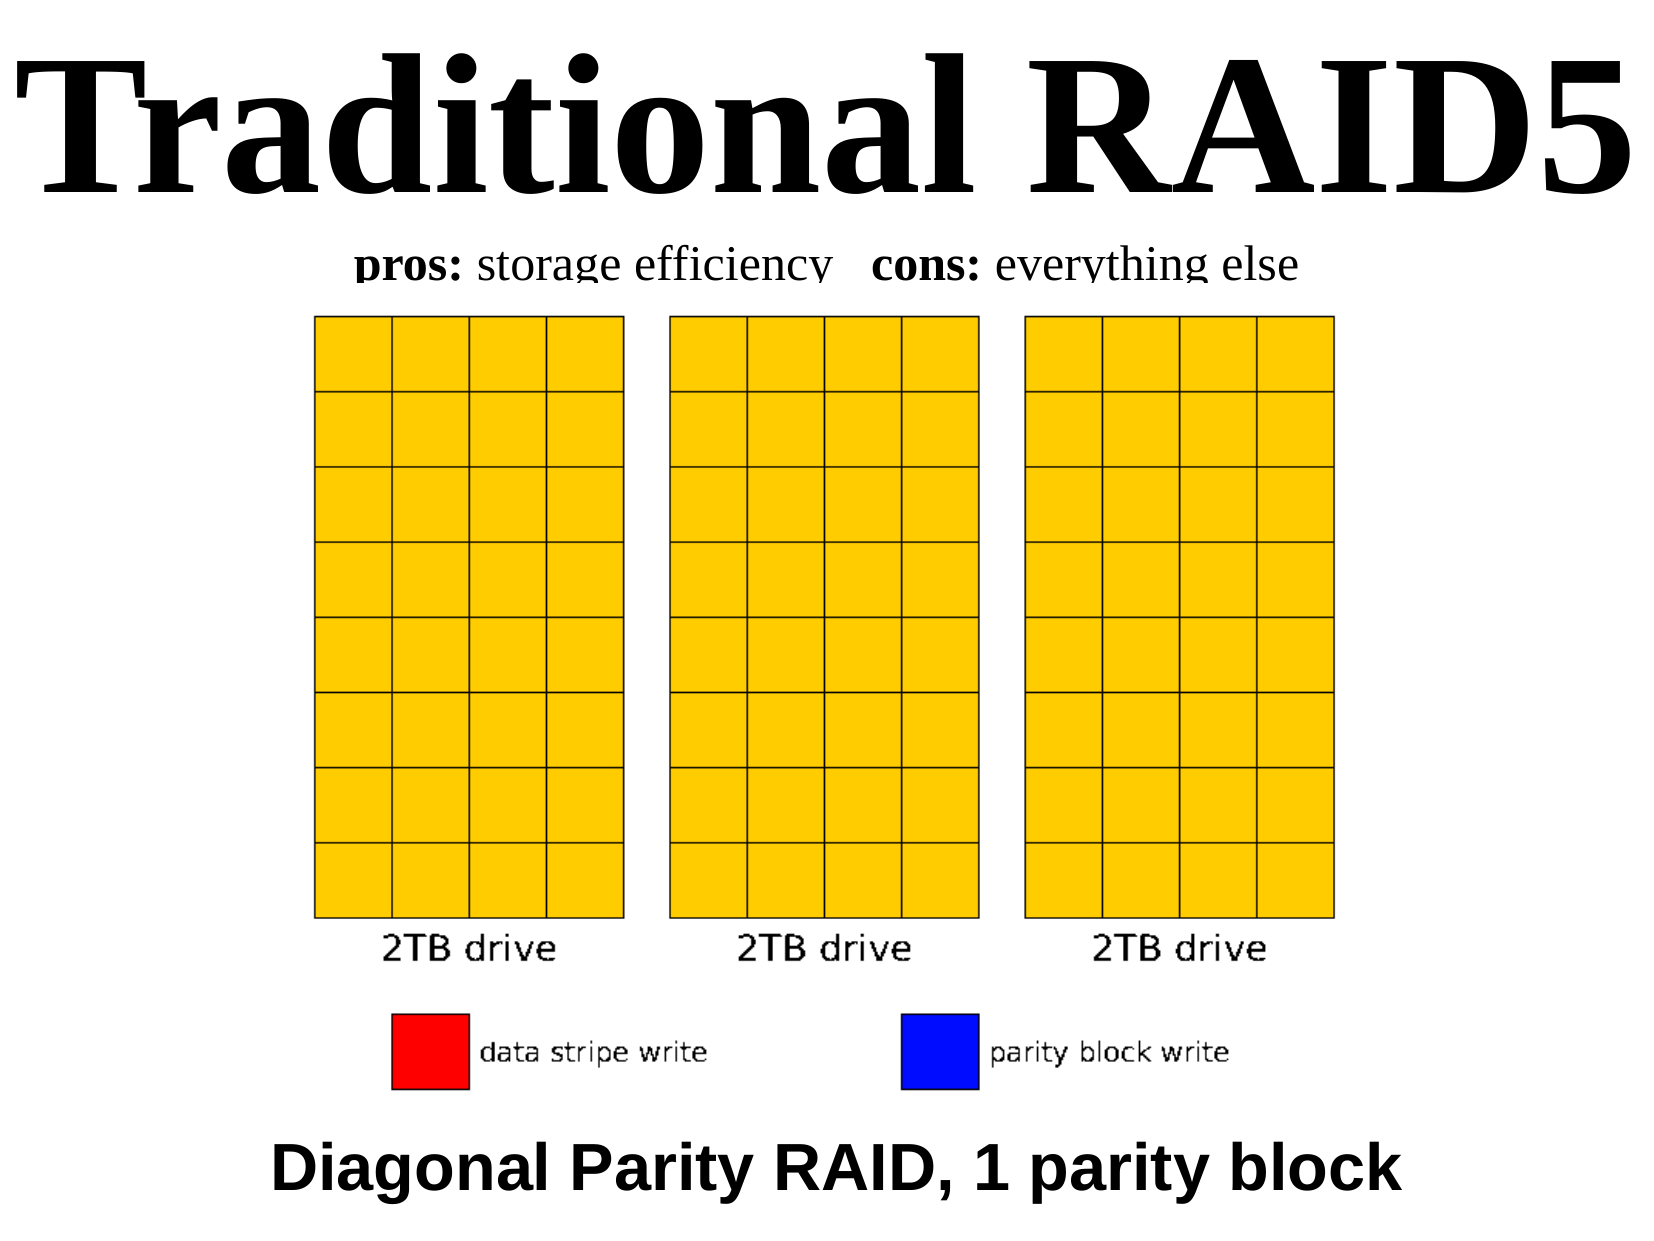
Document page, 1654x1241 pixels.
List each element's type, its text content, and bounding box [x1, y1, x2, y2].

picture [285, 283, 1366, 1126]
title Traditional RAID5 pros: storage efficiency cons: everything else [0, 14, 1654, 292]
table_header Diagonal Parity RAID, 1 parity block [15, 1080, 1635, 1230]
